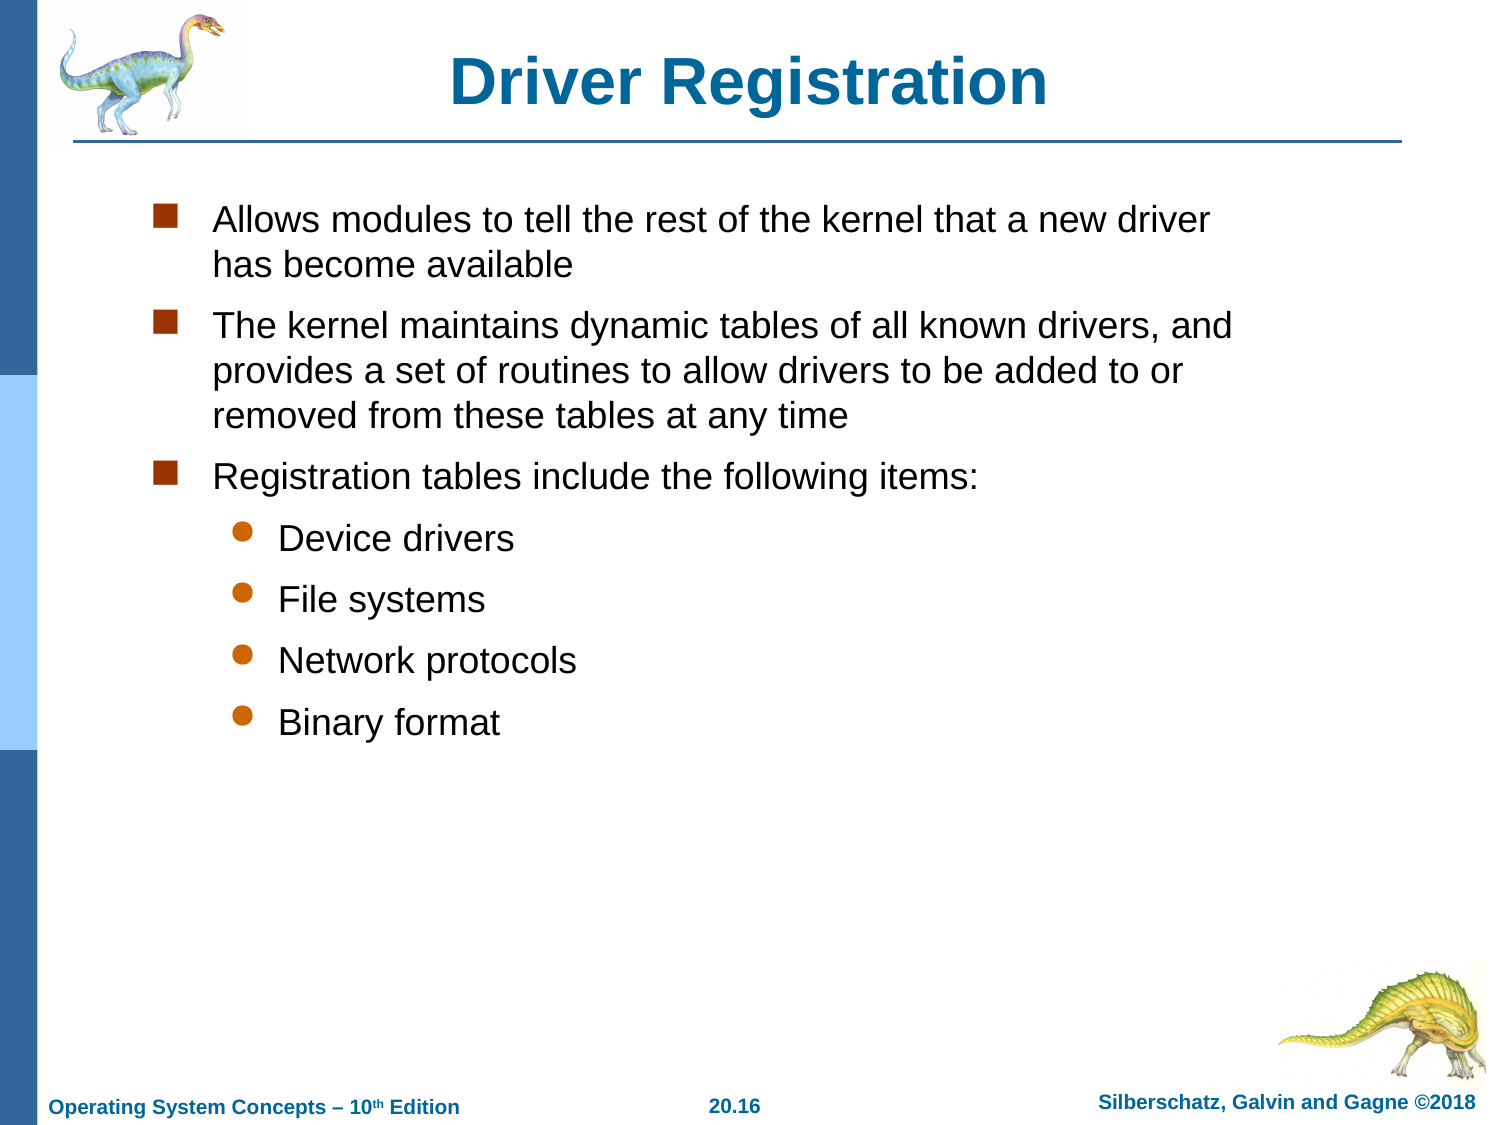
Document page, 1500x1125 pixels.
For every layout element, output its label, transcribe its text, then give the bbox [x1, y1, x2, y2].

list Allows modules to tell the rest of the kernel that a new driver has become available The kernel maintains dynamic tables of all known drivers, and provides a set of routines to allow drivers to be added to or removed from these tables at any time Registration tables include the following items: Device drivers File systems Network protocols Binary format [141, 187, 1260, 923]
picture [1415, 1094, 1423, 1099]
picture [46, 0, 243, 149]
picture [1275, 959, 1486, 1090]
title Driver Registration [75, 31, 1426, 126]
